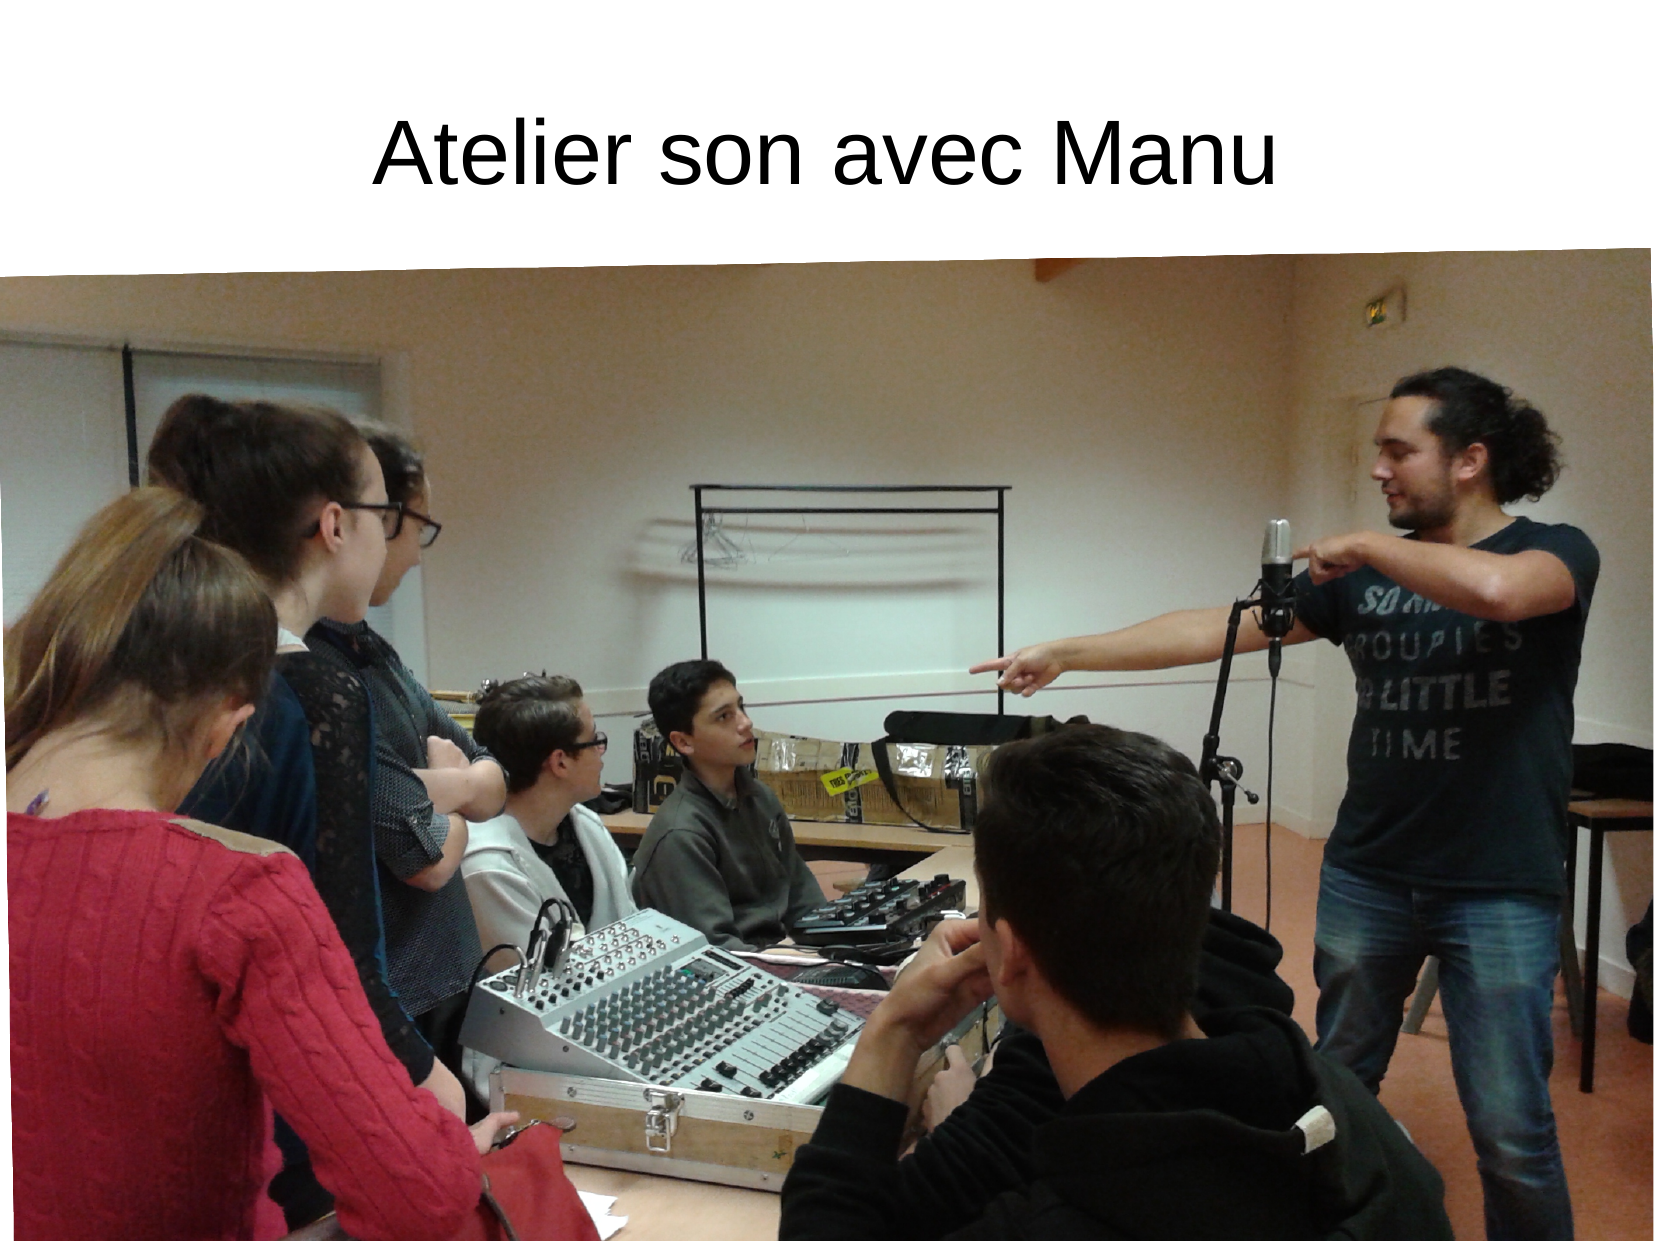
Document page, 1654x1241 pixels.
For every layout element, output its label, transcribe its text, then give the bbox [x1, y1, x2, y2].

picture [0, 247, 1654, 1241]
title Atelier son avec Manu [82, 49, 1571, 257]
